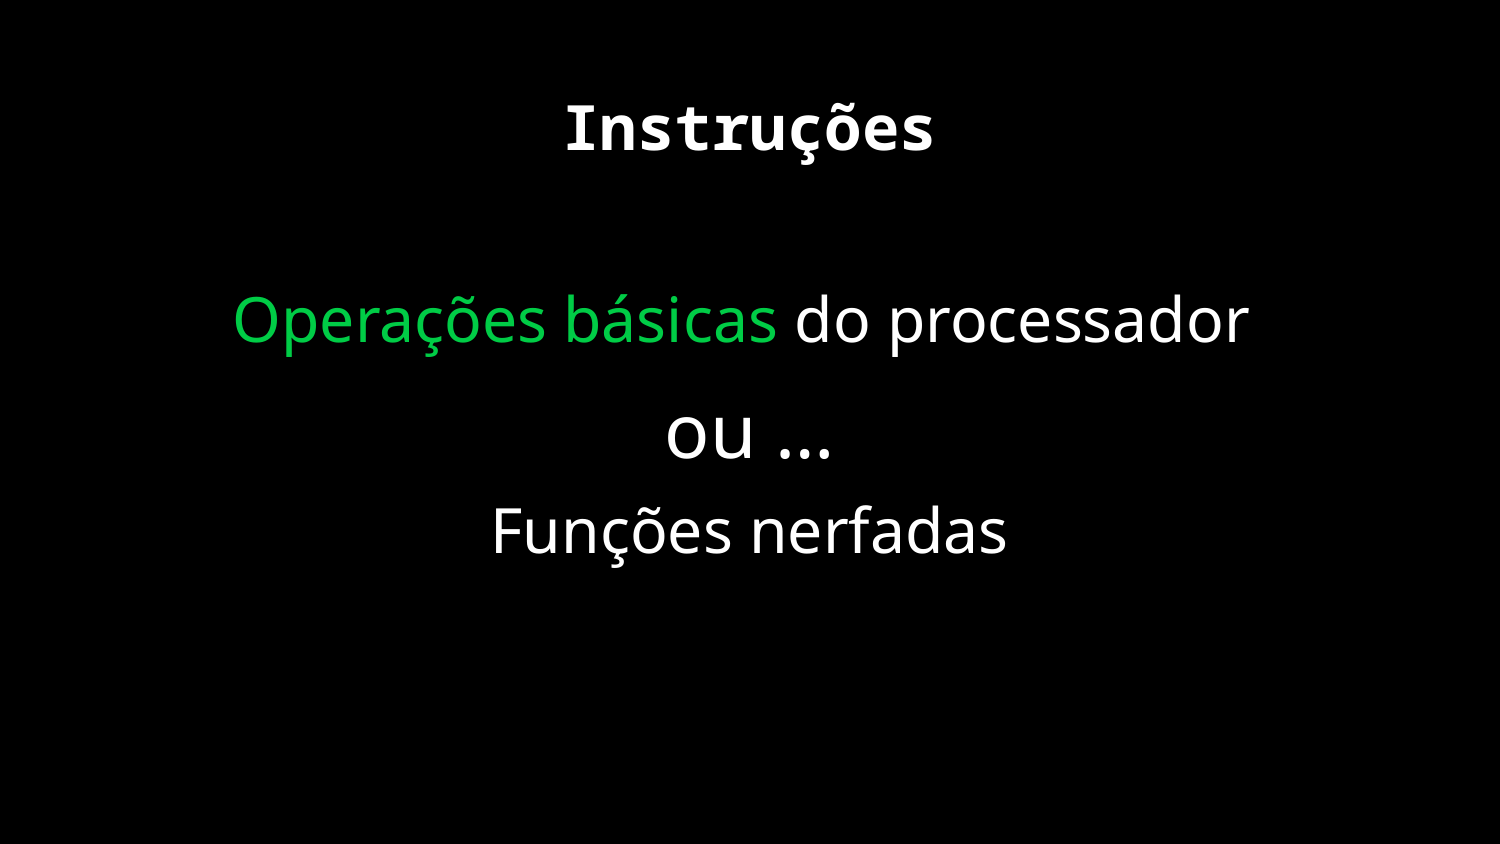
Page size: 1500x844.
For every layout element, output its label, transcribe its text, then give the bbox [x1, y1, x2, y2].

list Funções nerfadas [51, 460, 1449, 586]
list ou … [51, 359, 1449, 460]
list Operações básicas do processador [97, 264, 1386, 359]
title Instruções [51, 72, 1449, 167]
